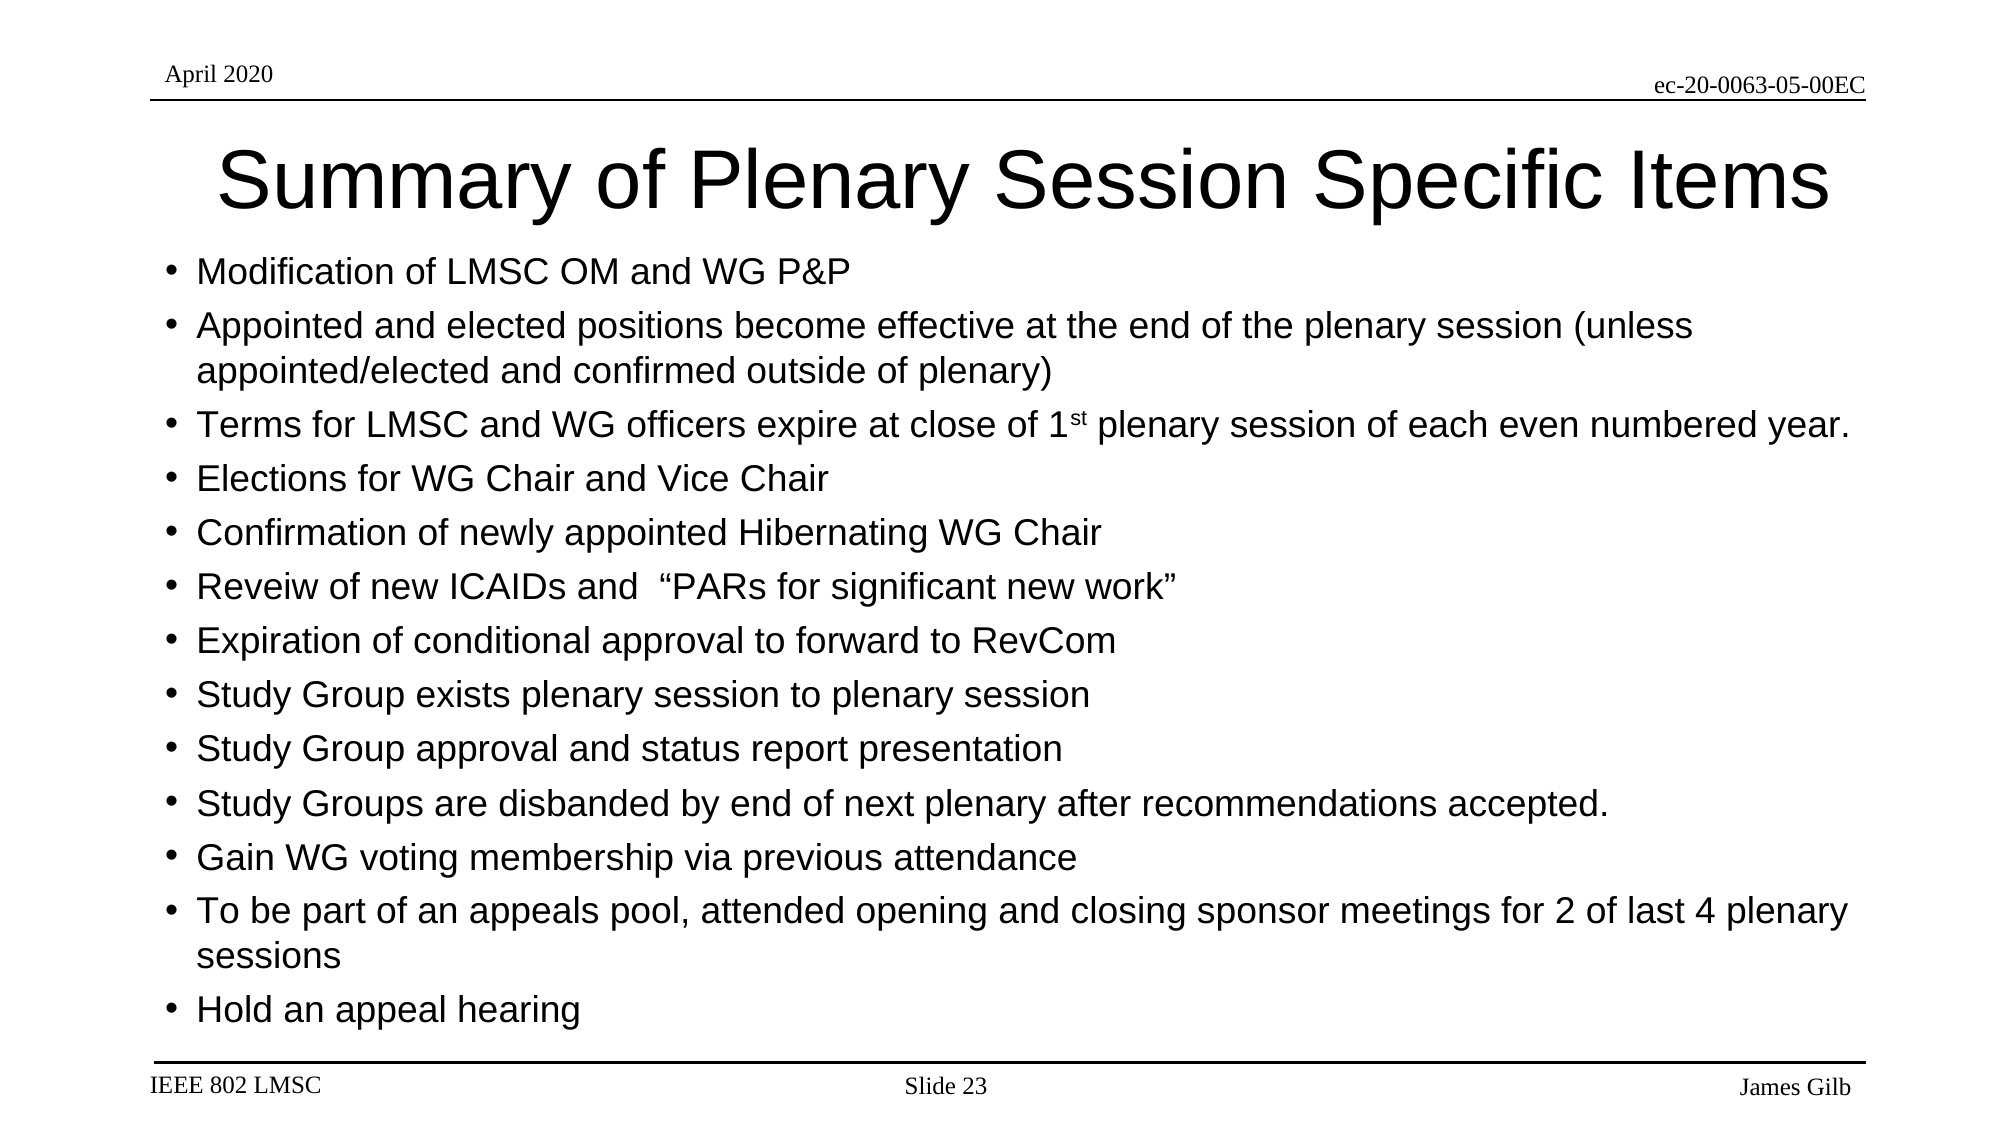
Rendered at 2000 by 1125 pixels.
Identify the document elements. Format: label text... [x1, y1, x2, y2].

title Summary of Plenary Session Specific Items [149, 112, 1900, 238]
list Modification of LMSC OM and WG P&P Appointed and elected positions become effective at the end of the plenary session (unless appointed/elected and confirmed outside of plenary) Terms for LMSC and WG officers expire at close of 1st plenary session of each even numbered year. Elections for WG Chair and Vice Chair Confirmation of newly appointed Hibernating WG Chair Reveiw of new ICAIDs and “PARs for significant new work” Expiration of conditional approval to forward to RevCom Study Group exists plenary session to plenary session Study Group approval and status report presentation Study Groups are disbanded by end of next plenary after recommendations accepted. Gain WG voting membership via previous attendance To be part of an appeals pool, attended opening and closing sponsor meetings for 2 of last 4 plenary sessions Hold an appeal hearing [149, 239, 1900, 1051]
